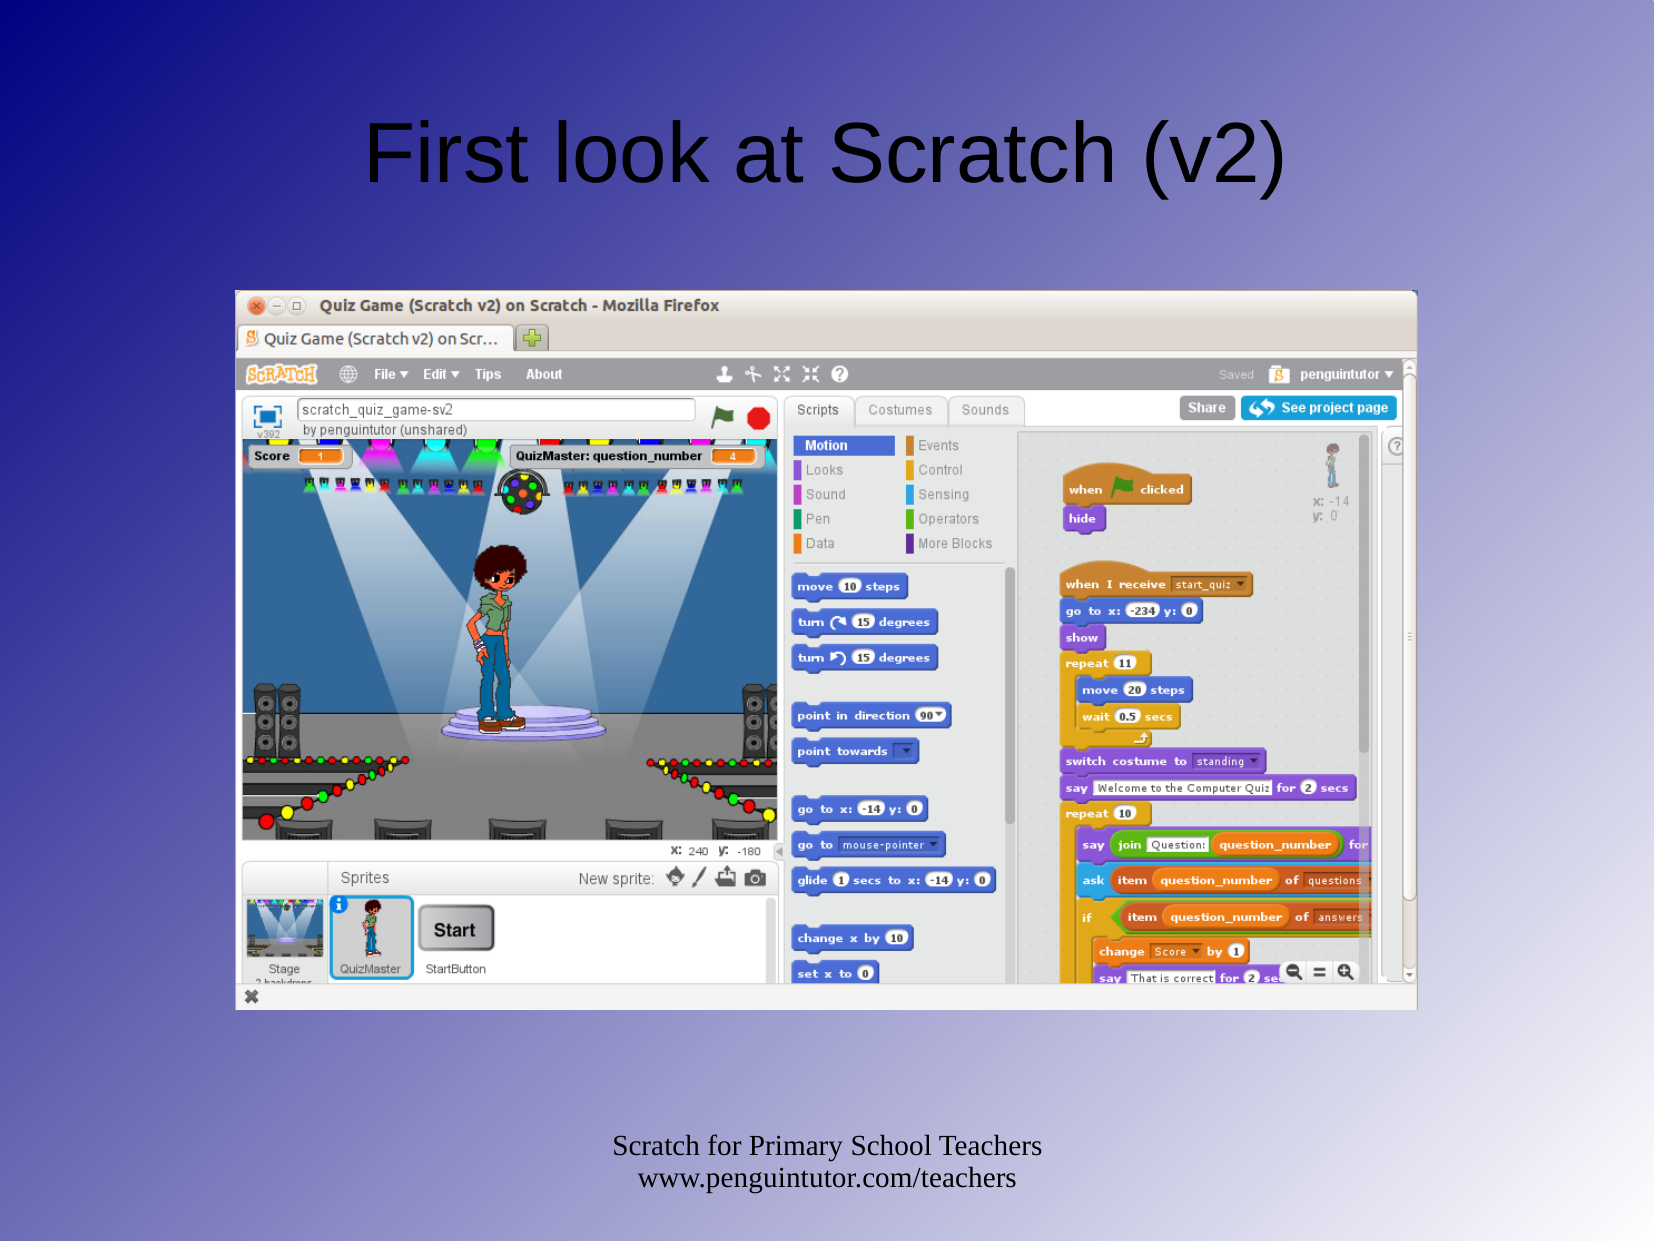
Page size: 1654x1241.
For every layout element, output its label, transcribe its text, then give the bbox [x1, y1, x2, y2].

picture [235, 290, 1418, 1010]
title First look at Scratch (v2) [82, 49, 1571, 257]
